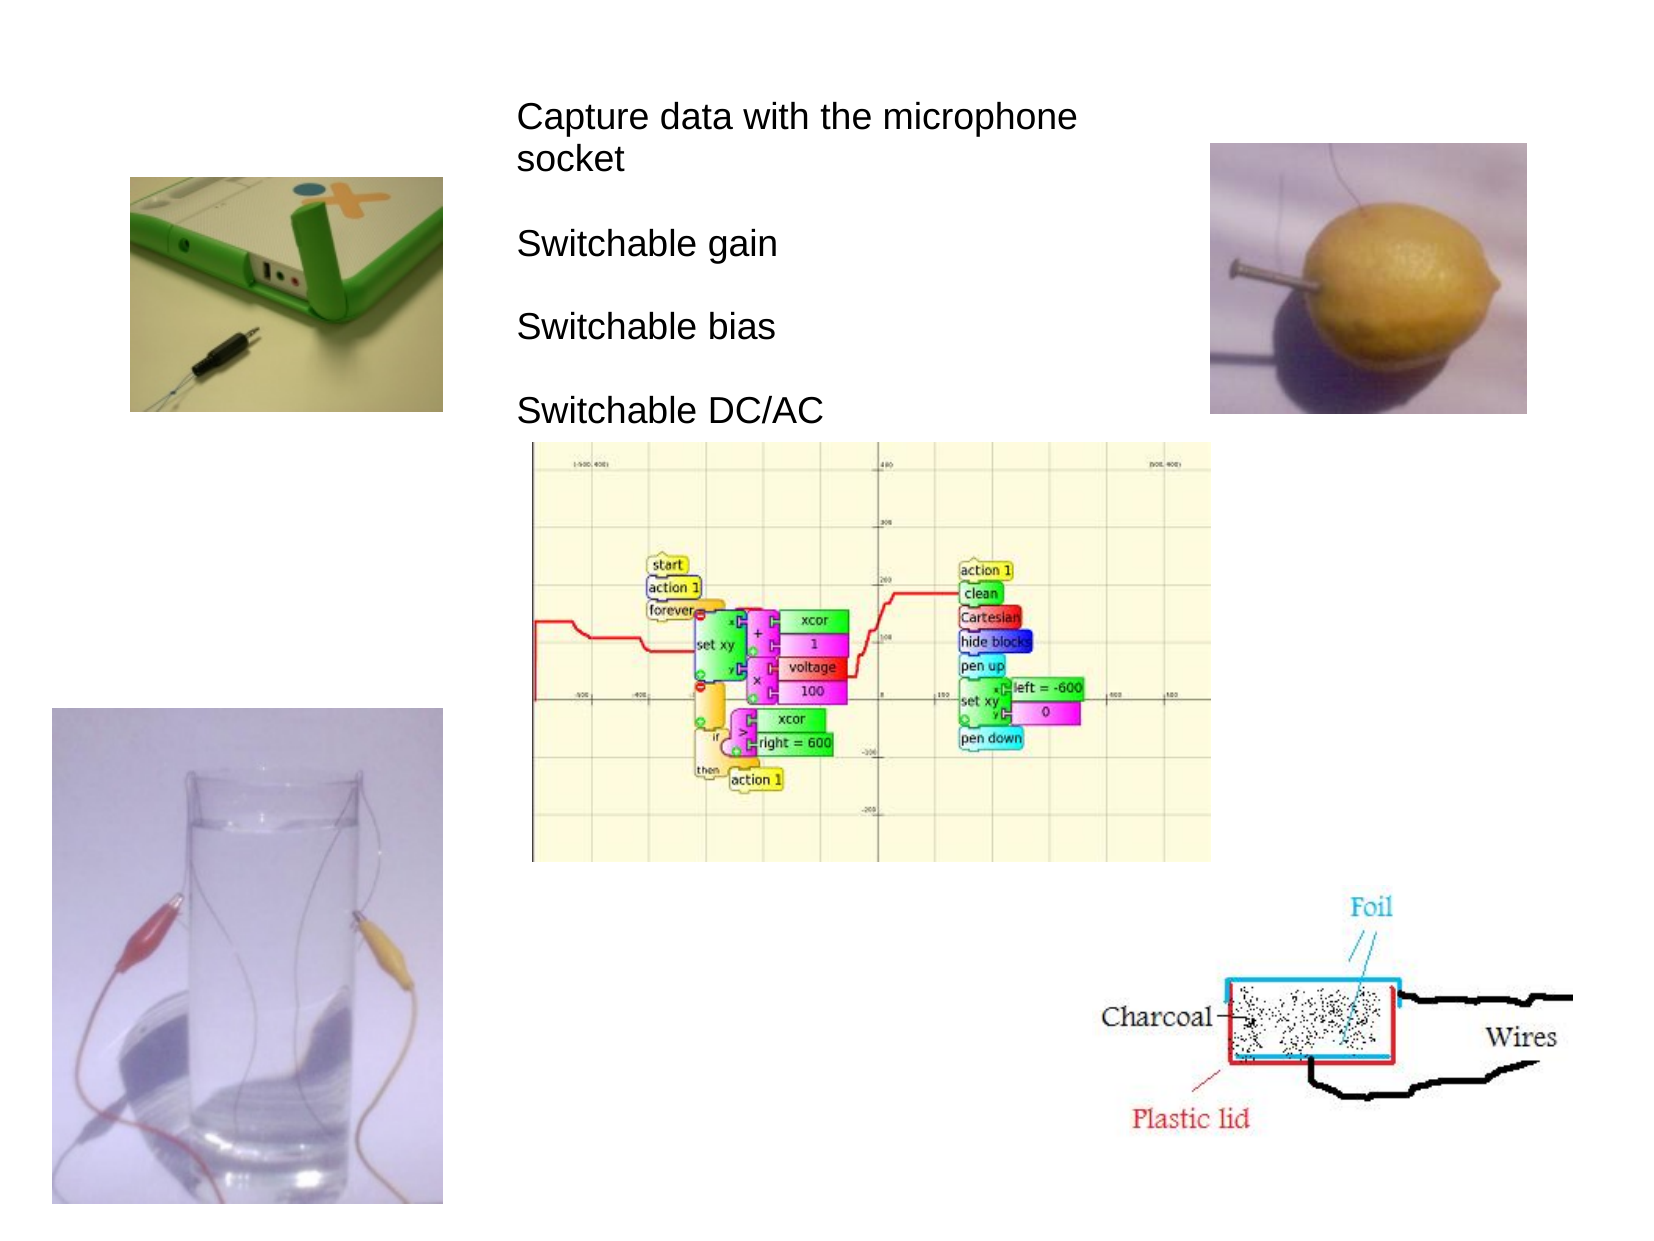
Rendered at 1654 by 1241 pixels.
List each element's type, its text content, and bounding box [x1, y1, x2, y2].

picture [1092, 885, 1573, 1144]
picture [1210, 143, 1527, 414]
picture [130, 177, 443, 412]
picture [52, 708, 443, 1204]
picture [532, 442, 1211, 862]
text_box Capture data with the microphone socket Switchable gain Switchable bias Switchable DC/AC [501, 88, 1182, 440]
